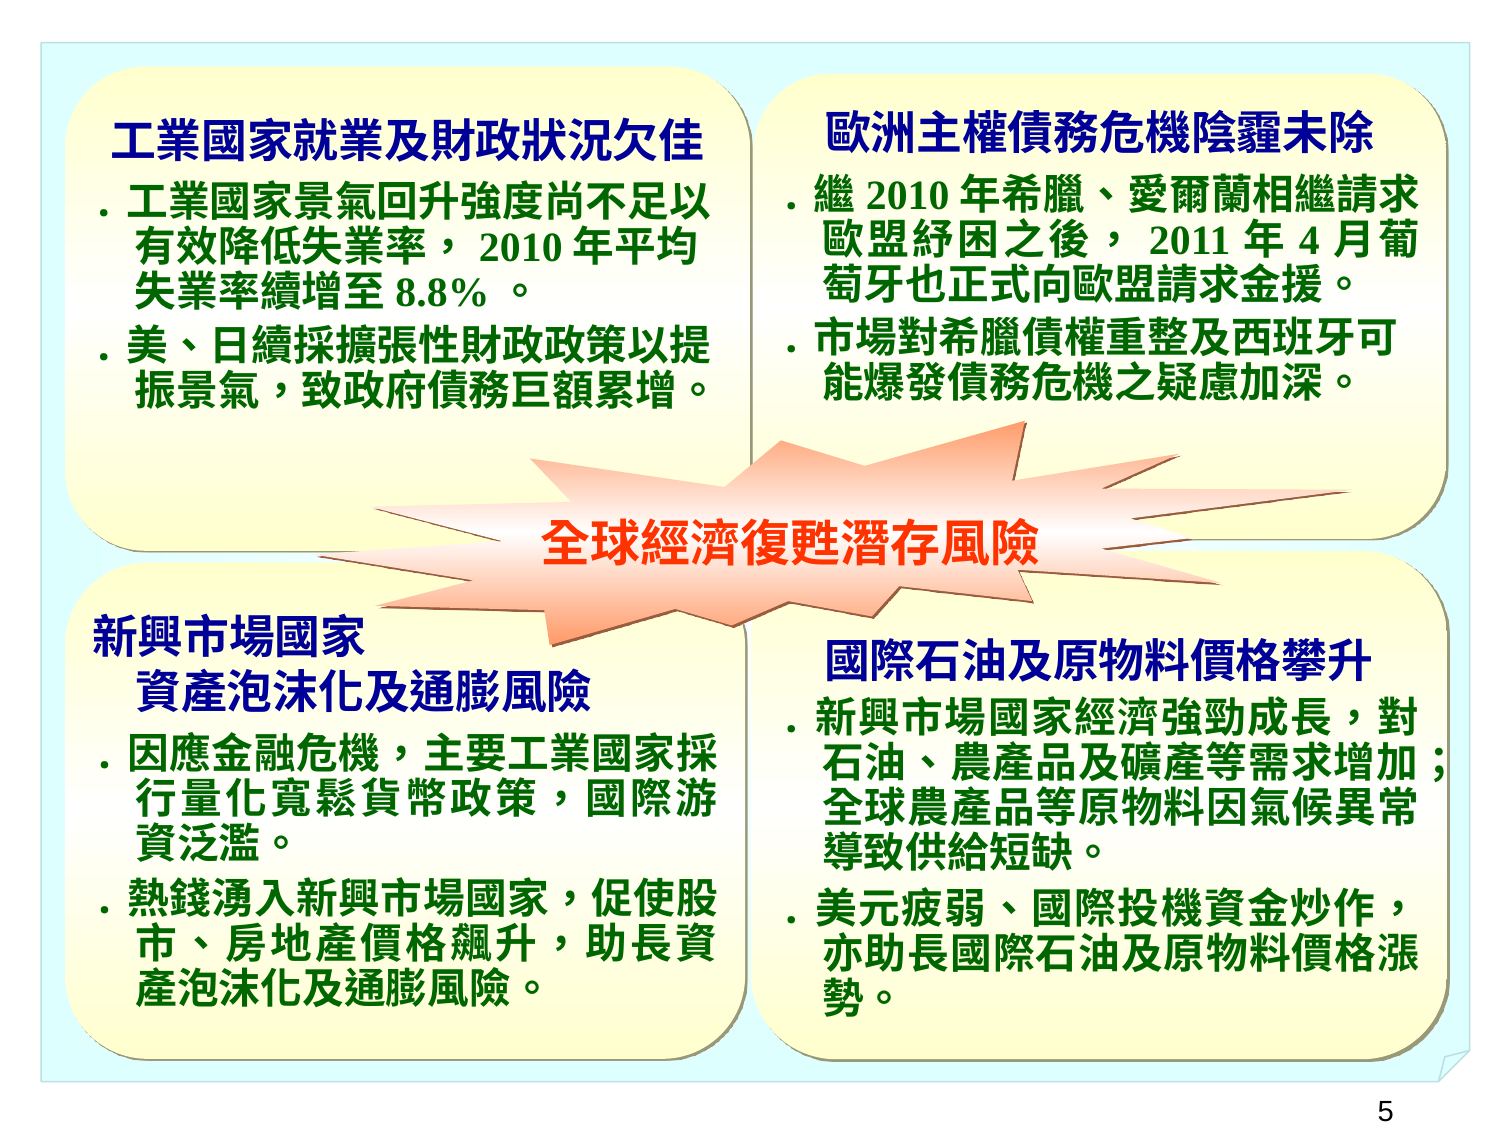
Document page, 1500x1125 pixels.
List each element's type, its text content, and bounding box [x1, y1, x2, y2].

text_box [1362, 1084, 1500, 1125]
text_box 國際石油及原物料價格攀升 ․新興市場國家經濟強勁成長，對石油、農產品及礦產等需求增加；全球農產品等原物料因氣候異常導致供給短缺。 ․美元疲弱、國際投機資金炒作，亦助長國際石油及原物料價格漲勢。 [751, 550, 1447, 1060]
text_box 歐洲主權債務危機陰霾未除 ․繼2010年希臘、愛爾蘭相繼請求歐盟紓困之後，2011年4月葡萄牙也正式向歐盟請求金援。 ․市場對希臘債權重整及西班牙可能爆發債務危機之疑慮加深。 [753, 73, 1446, 539]
text_box 全球經濟復甦潛存風險 [525, 497, 1205, 579]
text_box 新興市場國家 資產泡沫化及通膨風險 ․因應金融危機，主要工業國家採行量化寬鬆貨幣政策，國際游資泛濫。 ․熱錢湧入新興市場國家，促使股市、房地產價格飆升，助長資產泡沫化及通膨風險。 [64, 562, 746, 1059]
text_box 工業國家就業及財政狀況欠佳 ․工業國家景氣回升強度尚不足以有效降低失業率，2010年平均失業率續增至8.8%。 ․美、日續採擴張性財政政策以提振景氣，致政府債務巨額累增。 [64, 66, 751, 551]
text_box [41, 42, 1470, 1082]
